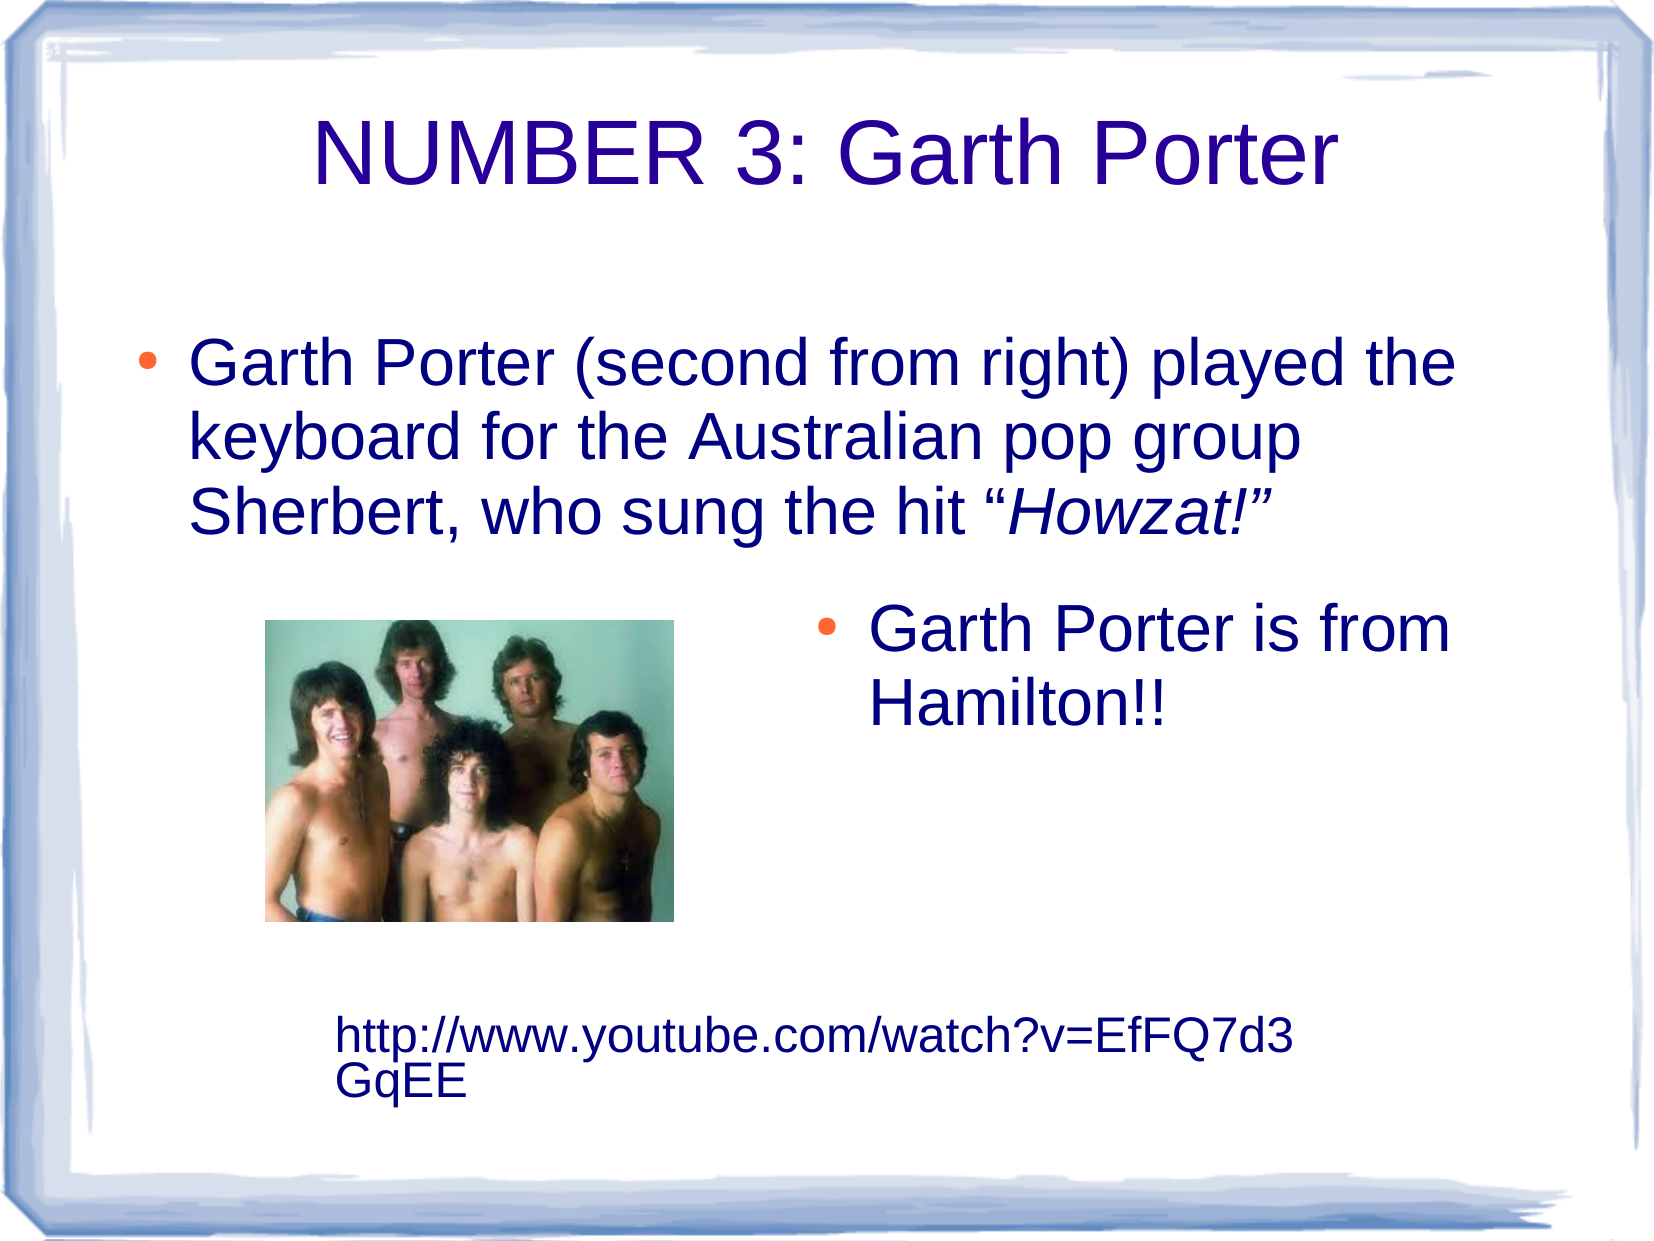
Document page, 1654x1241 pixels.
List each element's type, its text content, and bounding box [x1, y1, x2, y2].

picture [0, 0, 1654, 1241]
list Garth Porter is from Hamilton!! [797, 590, 1483, 768]
text_box http://www.youtube.com/watch?v=EfFQ7d3GqEE [334, 1007, 1329, 1063]
title NUMBER 3: Garth Porter [82, 49, 1571, 257]
list Garth Porter (second from right) played the keyboard for the Australian pop group Sherbert, who sung the hit “Howzat!” [118, 324, 1571, 550]
